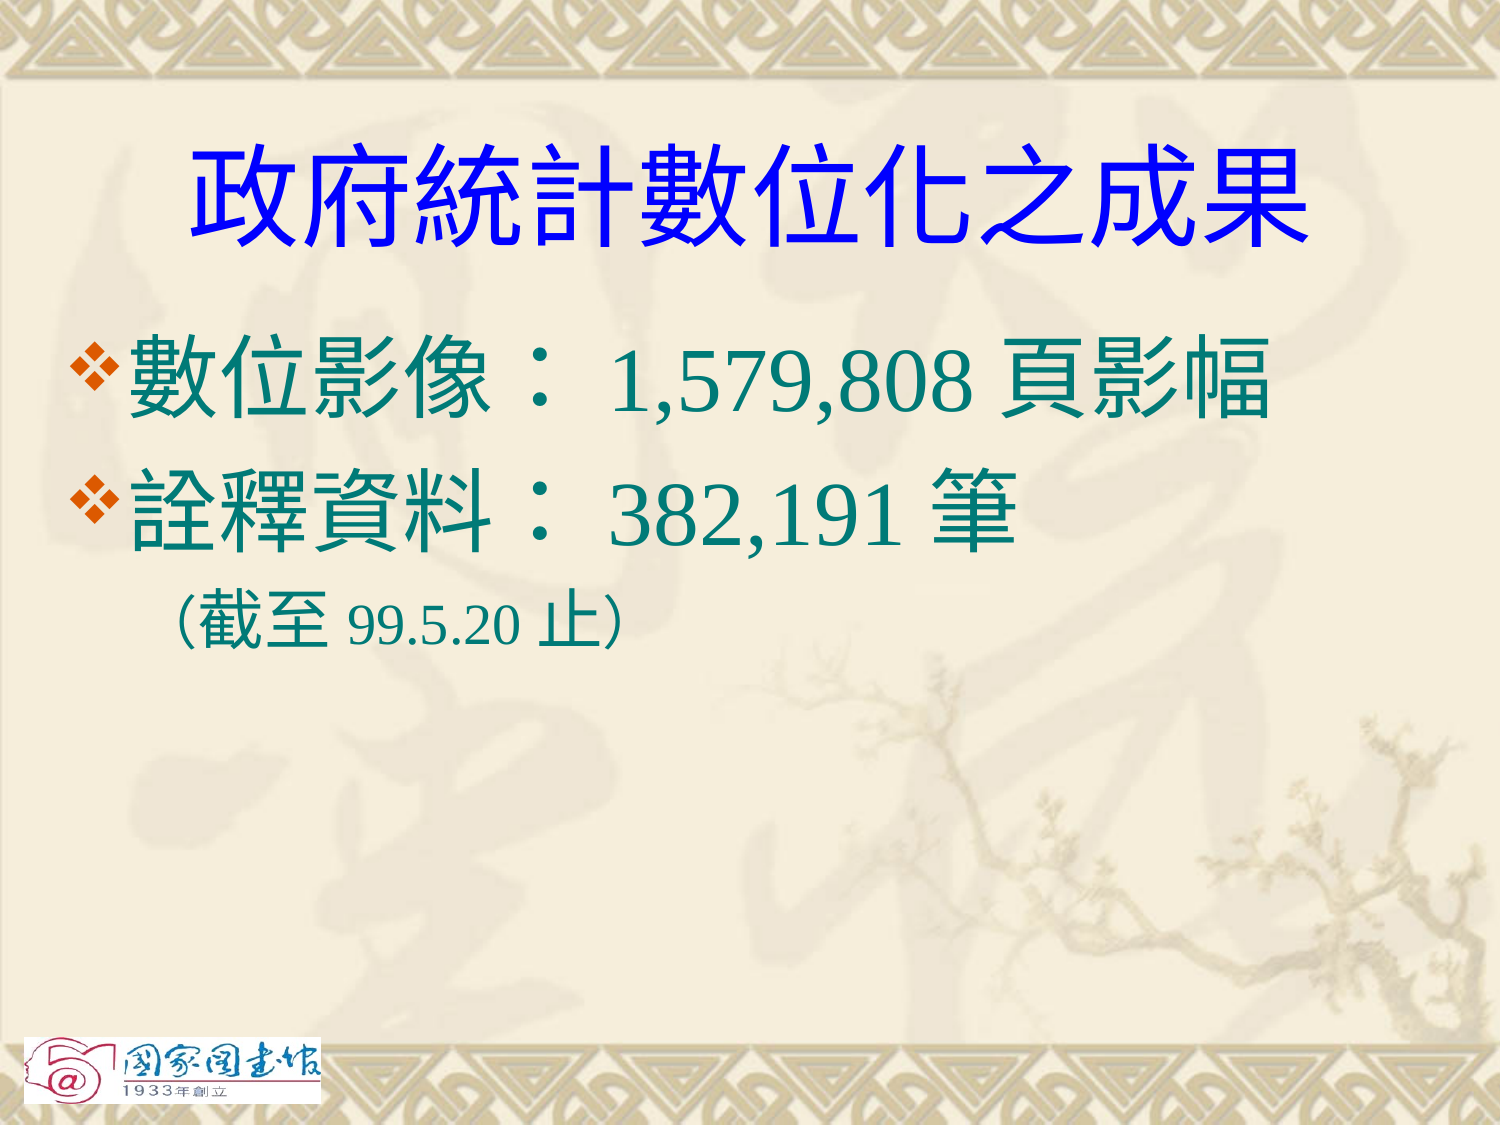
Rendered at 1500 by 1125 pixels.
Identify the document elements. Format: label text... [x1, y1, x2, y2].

title 政府統計數位化之成果 [49, 99, 1451, 288]
picture [0, 0, 1500, 1125]
list 數位影像：1,579,808頁影幅 詮釋資料：382,191筆 （截至99.5.20止） [49, 312, 1451, 1001]
